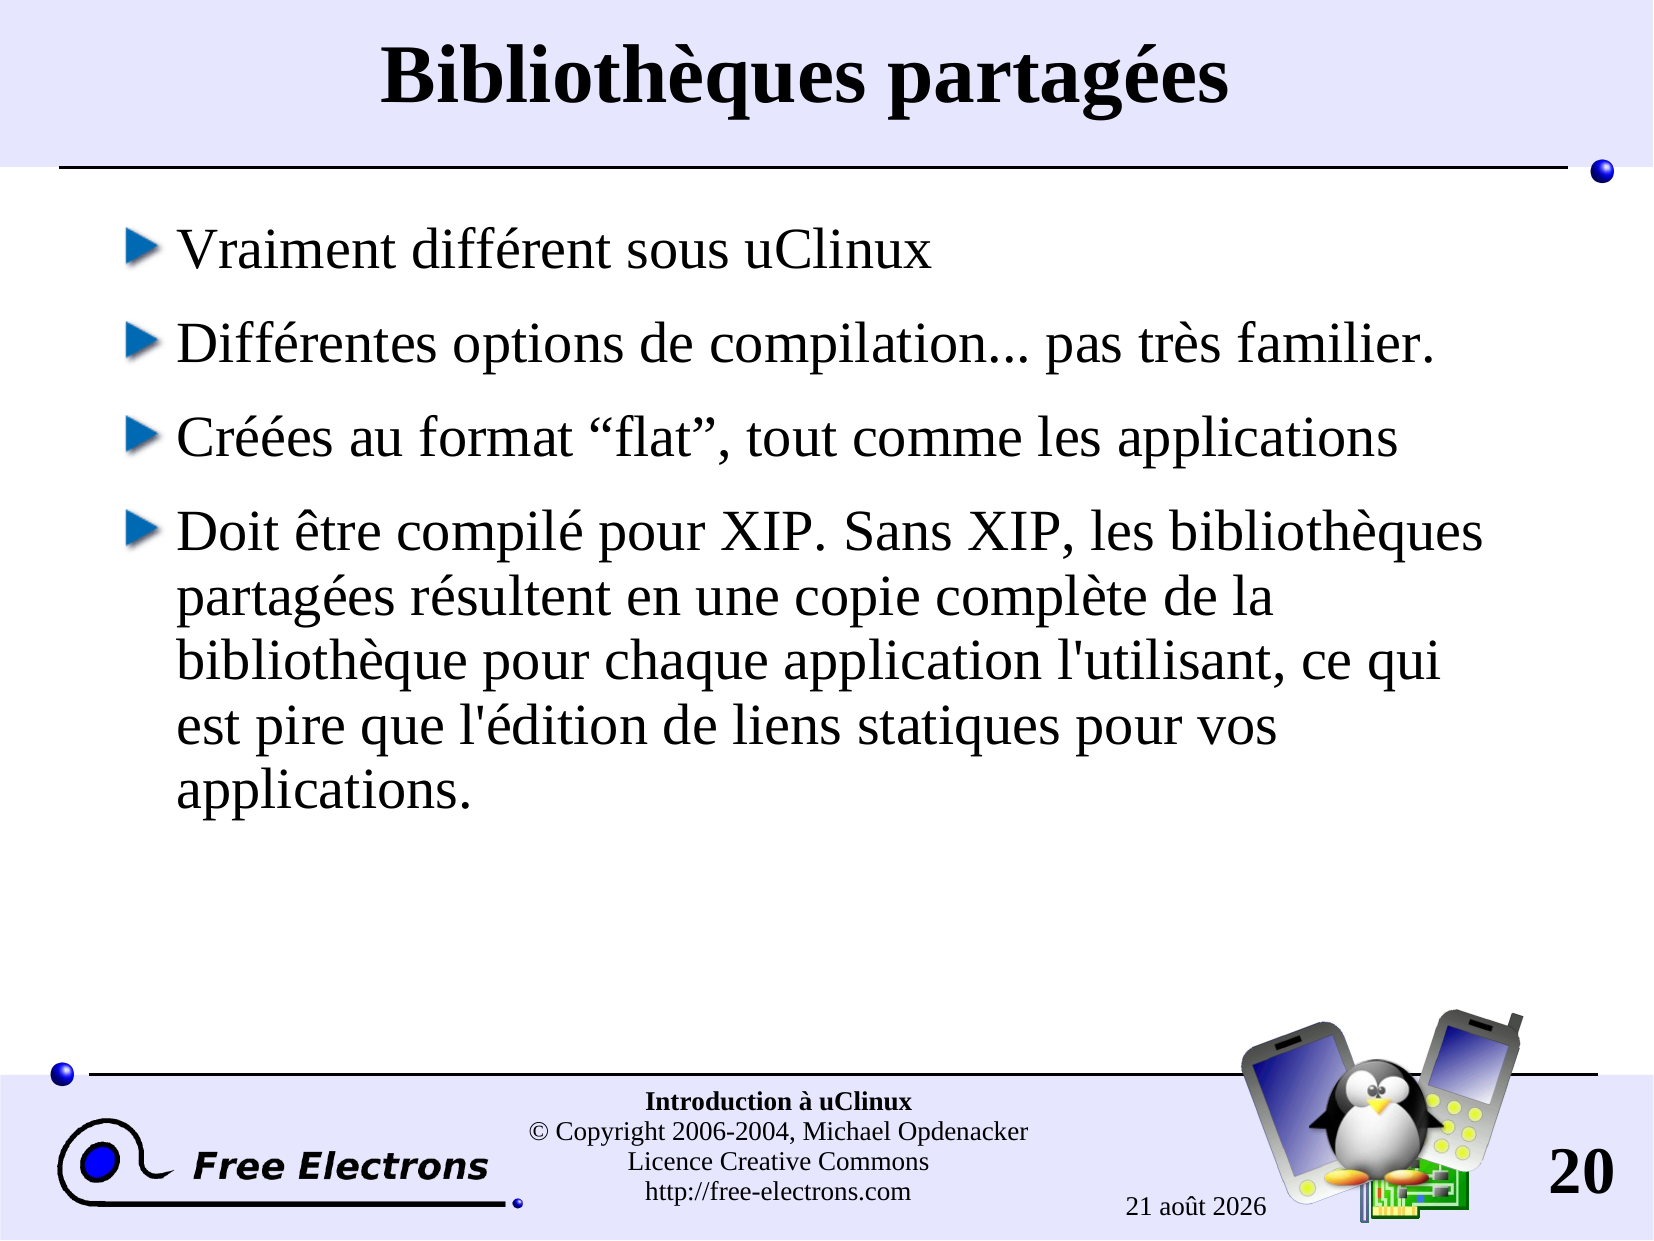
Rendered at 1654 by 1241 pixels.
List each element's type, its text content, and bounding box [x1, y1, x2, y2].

picture [50, 1107, 527, 1216]
title Bibliothèques partagées [60, 20, 1551, 130]
picture [1231, 1007, 1538, 1241]
list Vraiment différent sous uClinux Différentes options de compilation... pas très familier. Créées au format “flat”, tout comme les applications Doit être compilé pour XIP. Sans XIP, les bibliothèques partagées résultent en une copie complète de la bibliothèque pour chaque application l'utilisant, ce qui est pire que l'édition de liens statiques pour vos applications. [105, 216, 1518, 1066]
